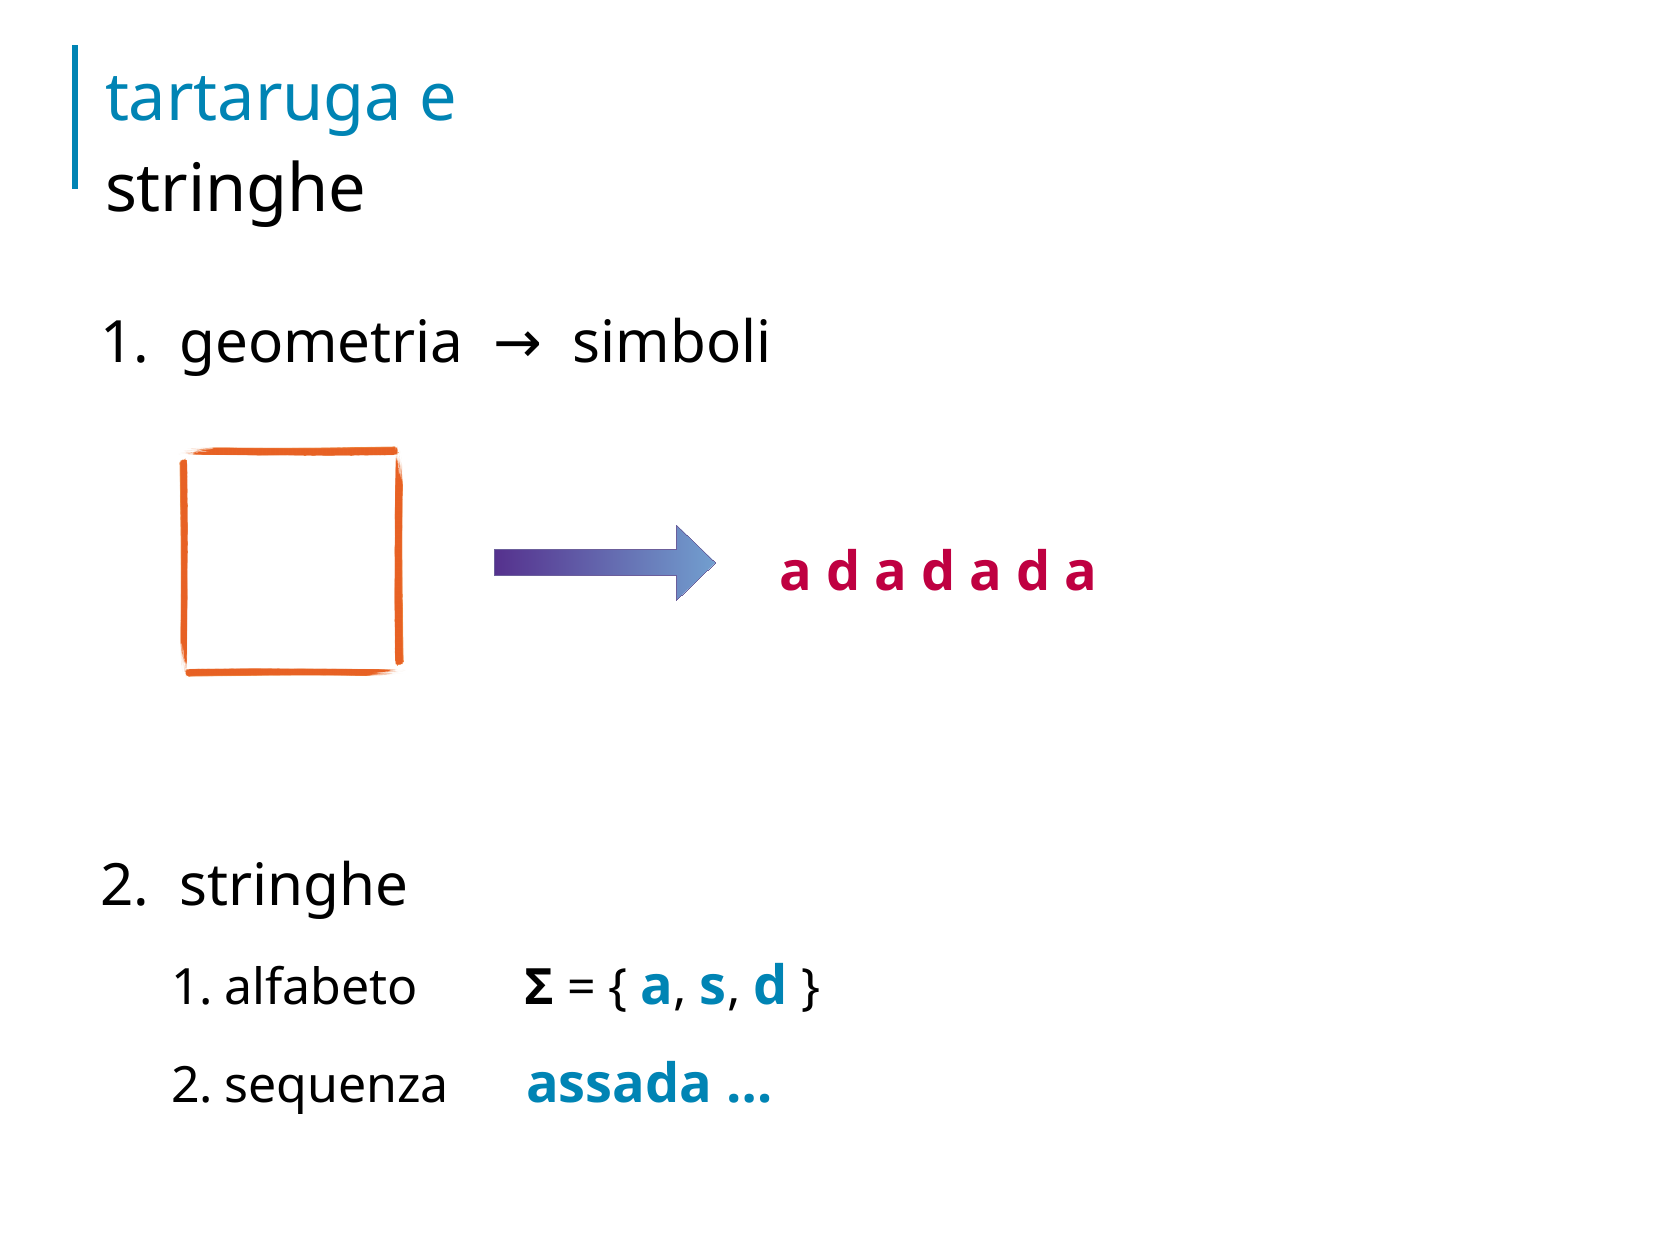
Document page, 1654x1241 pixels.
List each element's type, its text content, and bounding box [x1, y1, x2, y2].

text_box a d a d a d a [765, 525, 1171, 601]
picture [179, 458, 406, 679]
text_box [494, 525, 716, 601]
list geometria → simboli stringhe alfabeto Σ = { a, s, d } sequenza assada … [82, 300, 1571, 1126]
title tartaruga e stringhe [105, 49, 1571, 200]
picture [177, 445, 404, 666]
